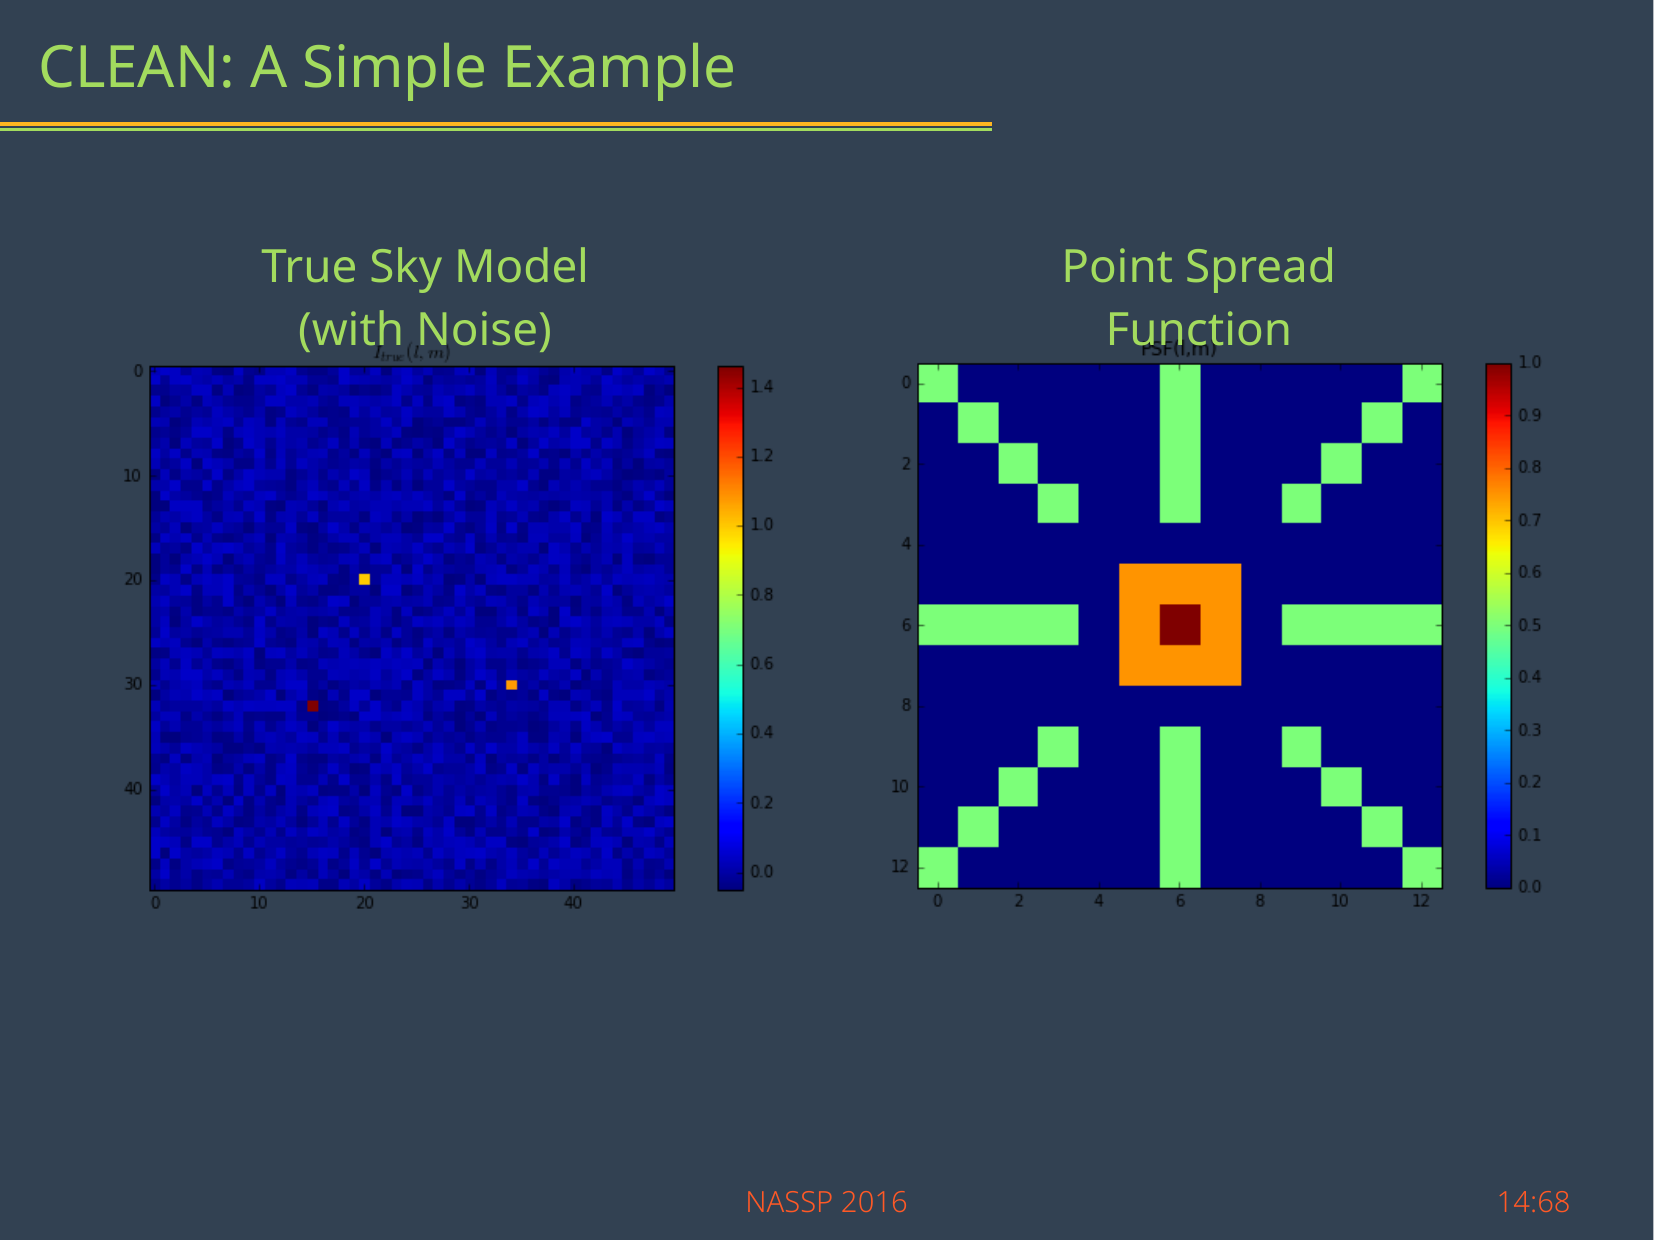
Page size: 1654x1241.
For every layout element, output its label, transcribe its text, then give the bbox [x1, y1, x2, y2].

picture [112, 327, 785, 923]
text_box True Sky Model (with Noise) [224, 226, 626, 352]
text_box Point Spread Function [998, 226, 1400, 352]
picture [880, 329, 1553, 921]
text_box CLEAN: A Simple Example [23, 17, 1063, 103]
